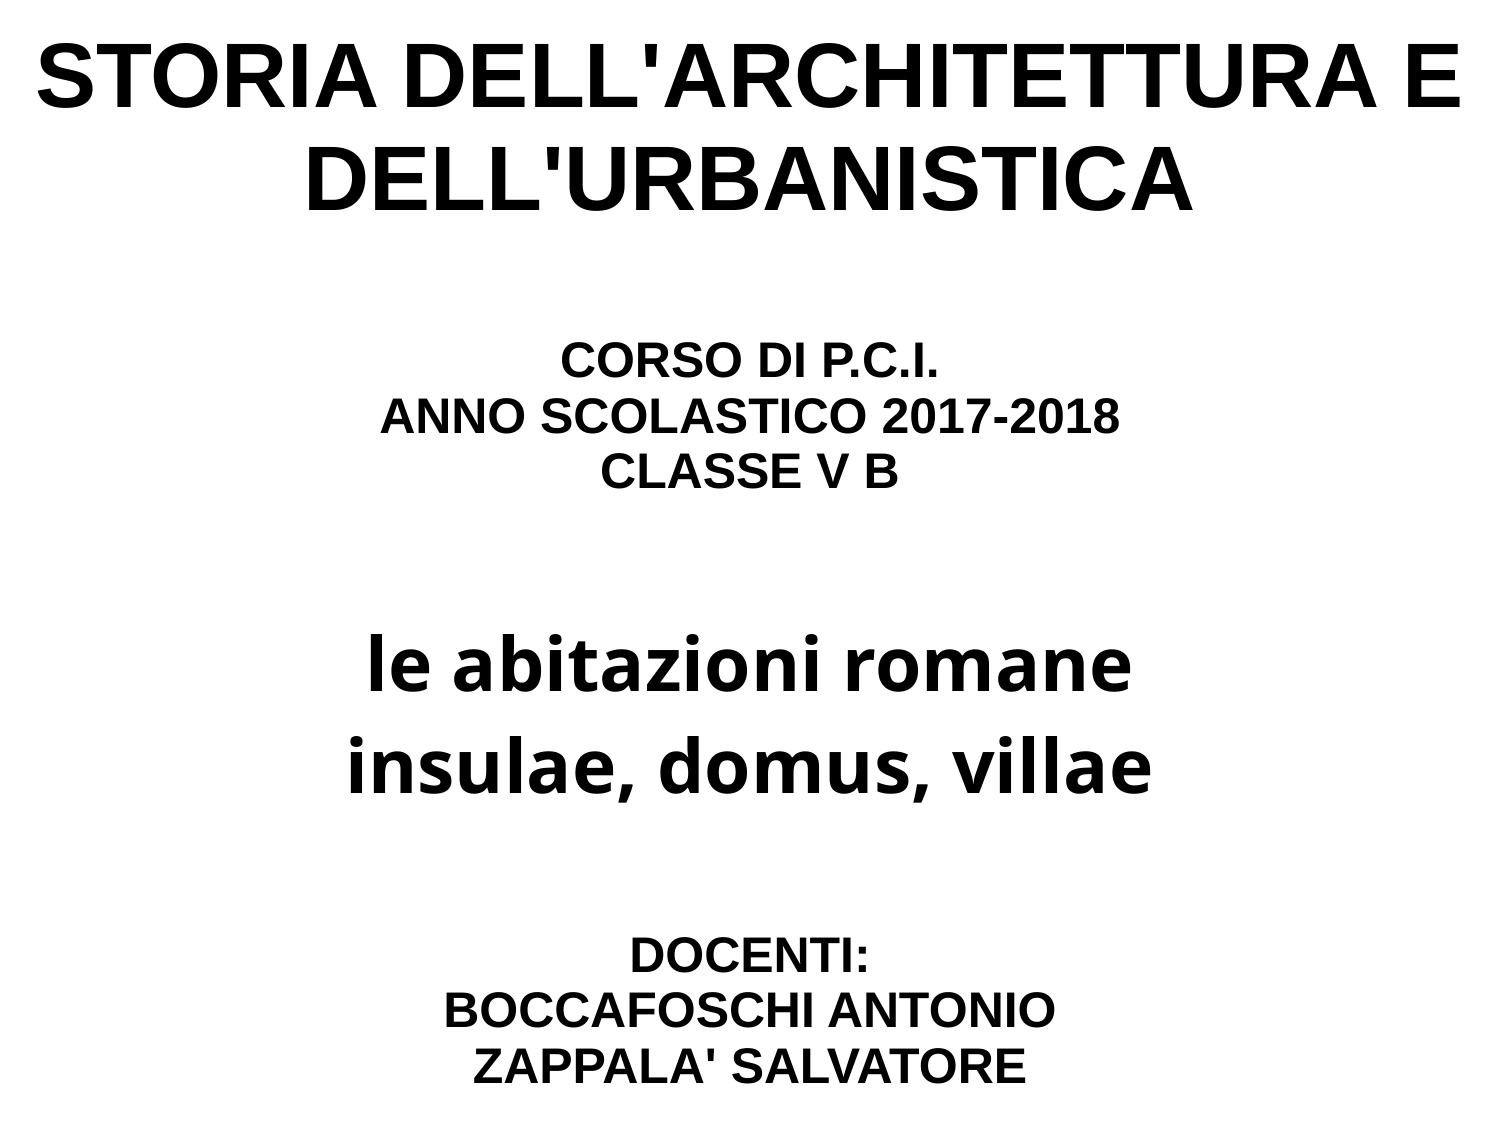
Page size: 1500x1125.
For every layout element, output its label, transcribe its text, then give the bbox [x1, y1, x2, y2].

title STORIA DELL'ARCHITETTURA E DELL'URBANISTICA CORSO DI P.C.I. ANNO SCOLASTICO 2017-2018 CLASSE V B le abitazioni romane insulae, domus, villae DOCENTI: BOCCAFOSCHI ANTONIO ZAPPALA' SALVATORE [0, 20, 1500, 1098]
